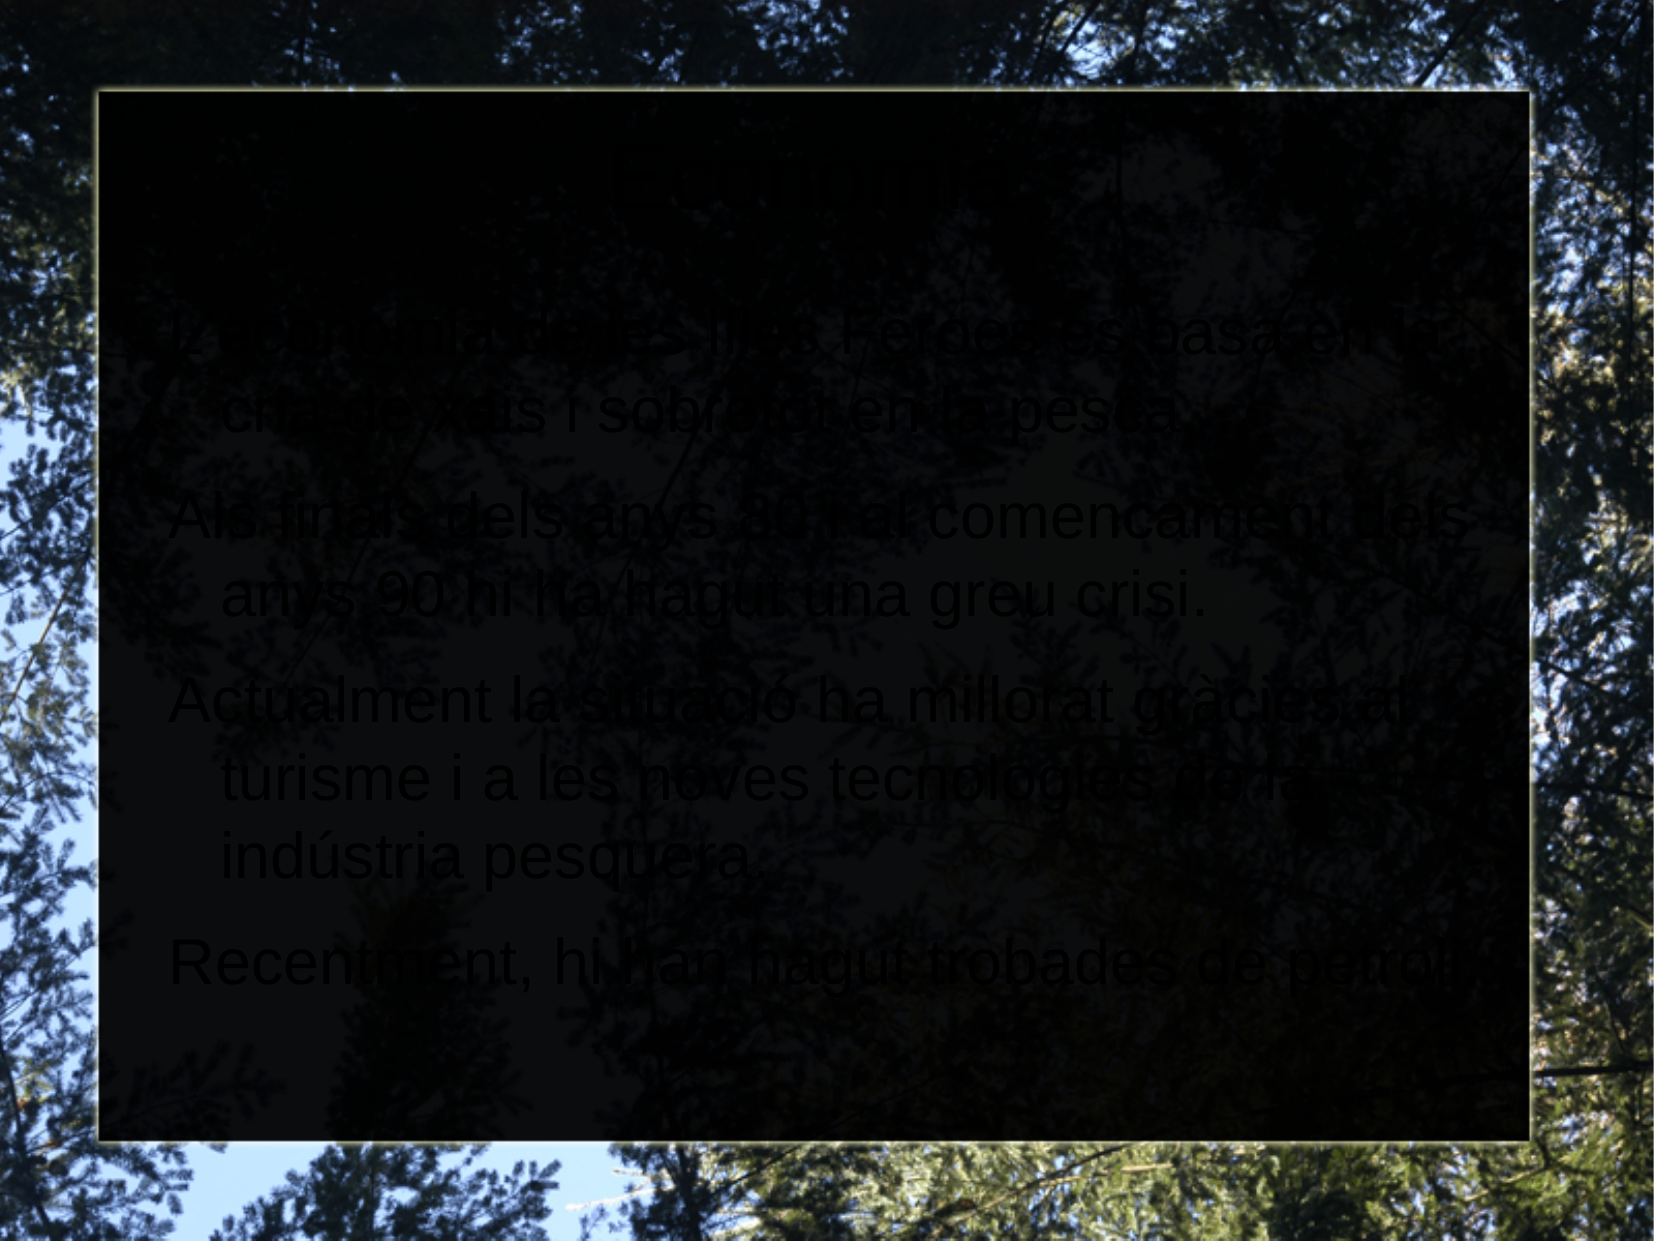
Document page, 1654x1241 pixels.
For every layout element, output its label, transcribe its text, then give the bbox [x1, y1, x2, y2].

list L'economia de les Illes Feroes es basa en la cria de xais i sobretot en la pesca. Als finals dels anys 80 i al comencament dels anys 90 hi ha hagut una greu crisi. Actualment la situació ha millorat gràcies al turisme i a les noves tecnologies de la indústria pesquera. Recentment, hi han hagut trobades de petroli. [82, 290, 1538, 1010]
title Economia [88, 88, 1536, 257]
